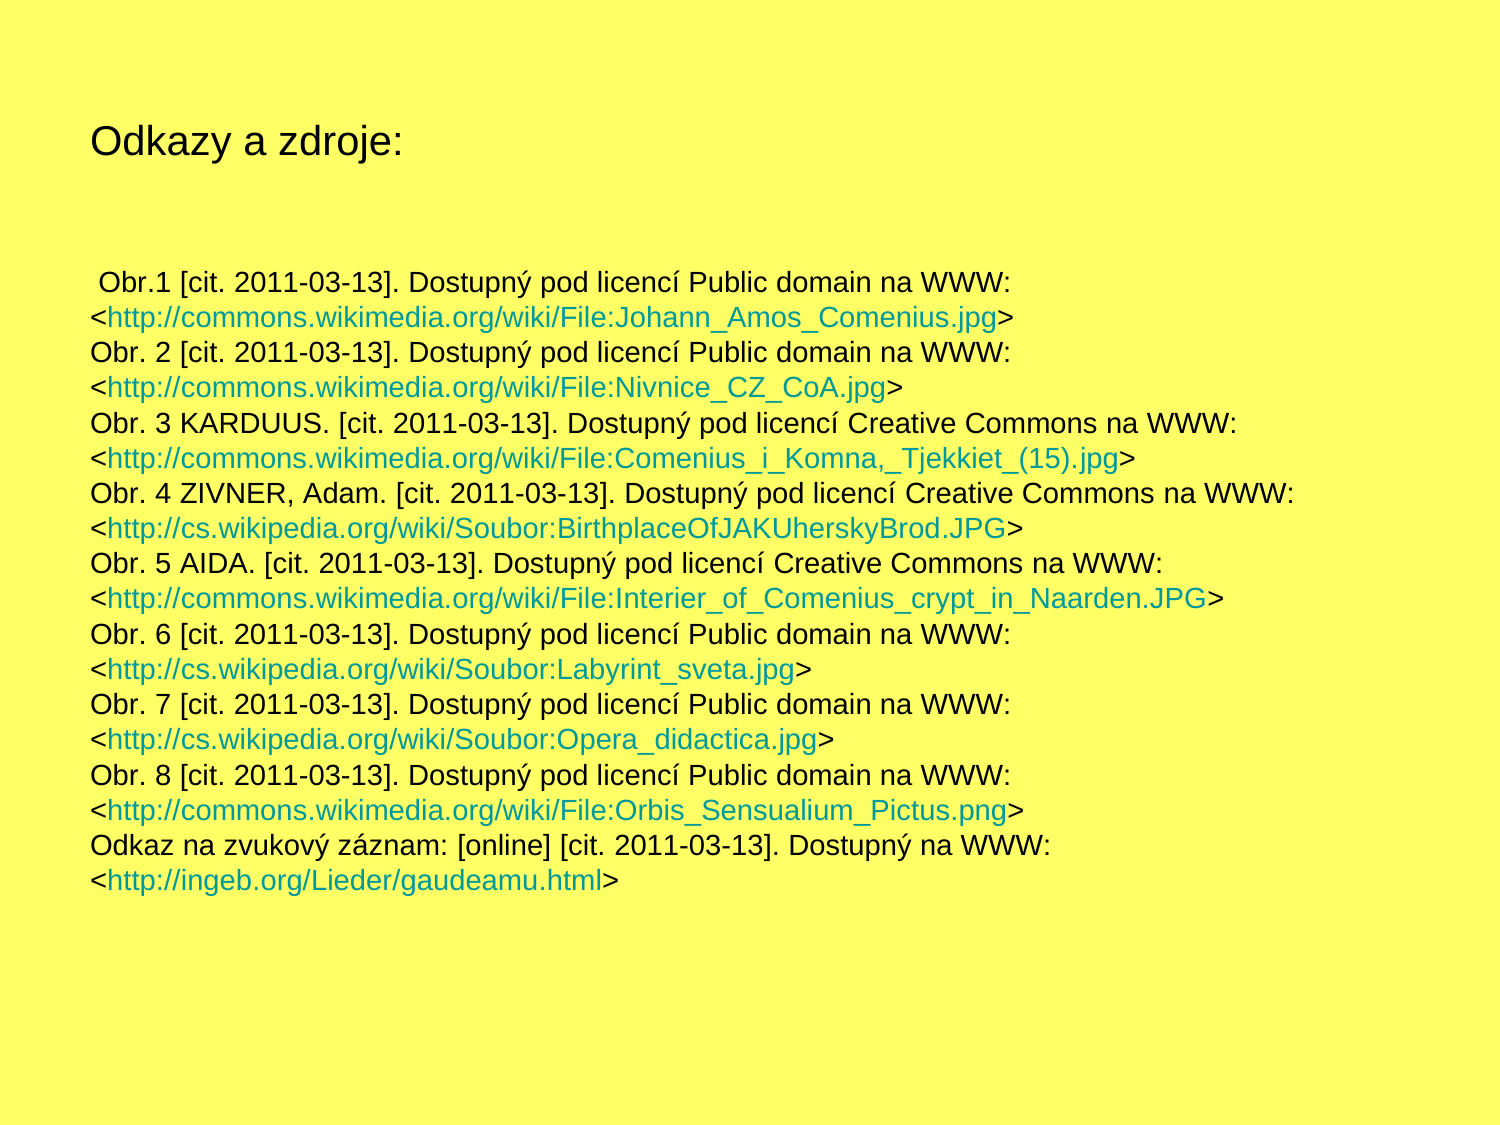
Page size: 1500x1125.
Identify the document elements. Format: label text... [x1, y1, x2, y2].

list Obr.1 [cit. 2011-03-13]. Dostupný pod licencí Public domain na WWW: <http://commons.wikimedia.org/wiki/File:Johann_Amos_Comenius.jpg> Obr. 2 [cit. 2011-03-13]. Dostupný pod licencí Public domain na WWW: <http://commons.wikimedia.org/wiki/File:Nivnice_CZ_CoA.jpg> Obr. 3 KARDUUS. [cit. 2011-03-13]. Dostupný pod licencí Creative Commons na WWW: <http://commons.wikimedia.org/wiki/File:Comenius_i_Komna,_Tjekkiet_(15).jpg> Obr. 4 ZIVNER, Adam. [cit. 2011-03-13]. Dostupný pod licencí Creative Commons na WWW: <http://cs.wikipedia.org/wiki/Soubor:BirthplaceOfJAKUherskyBrod.JPG> Obr. 5 AIDA. [cit. 2011-03-13]. Dostupný pod licencí Creative Commons na WWW: <http://commons.wikimedia.org/wiki/File:Interier_of_Comenius_crypt_in_Naarden.JPG> Obr. 6 [cit. 2011-03-13]. Dostupný pod licencí Public domain na WWW: <http://cs.wikipedia.org/wiki/Soubor:Labyrint_sveta.jpg> Obr. 7 [cit. 2011-03-13]. Dostupný pod licencí Public domain na WWW: <http://cs.wikipedia.org/wiki/Soubor:Opera_didactica.jpg> Obr. 8 [cit. 2011-03-13]. Dostupný pod licencí Public domain na WWW: <http://commons.wikimedia.org/wiki/File:Orbis_Sensualium_Pictus.png> Odkaz na zvukový záznam: [online] [cit. 2011-03-13]. Dostupný na WWW: <http://ingeb.org/Lieder/gaudeamu.html> [75, 262, 1426, 941]
title Odkazy a zdroje: [75, 45, 1426, 233]
